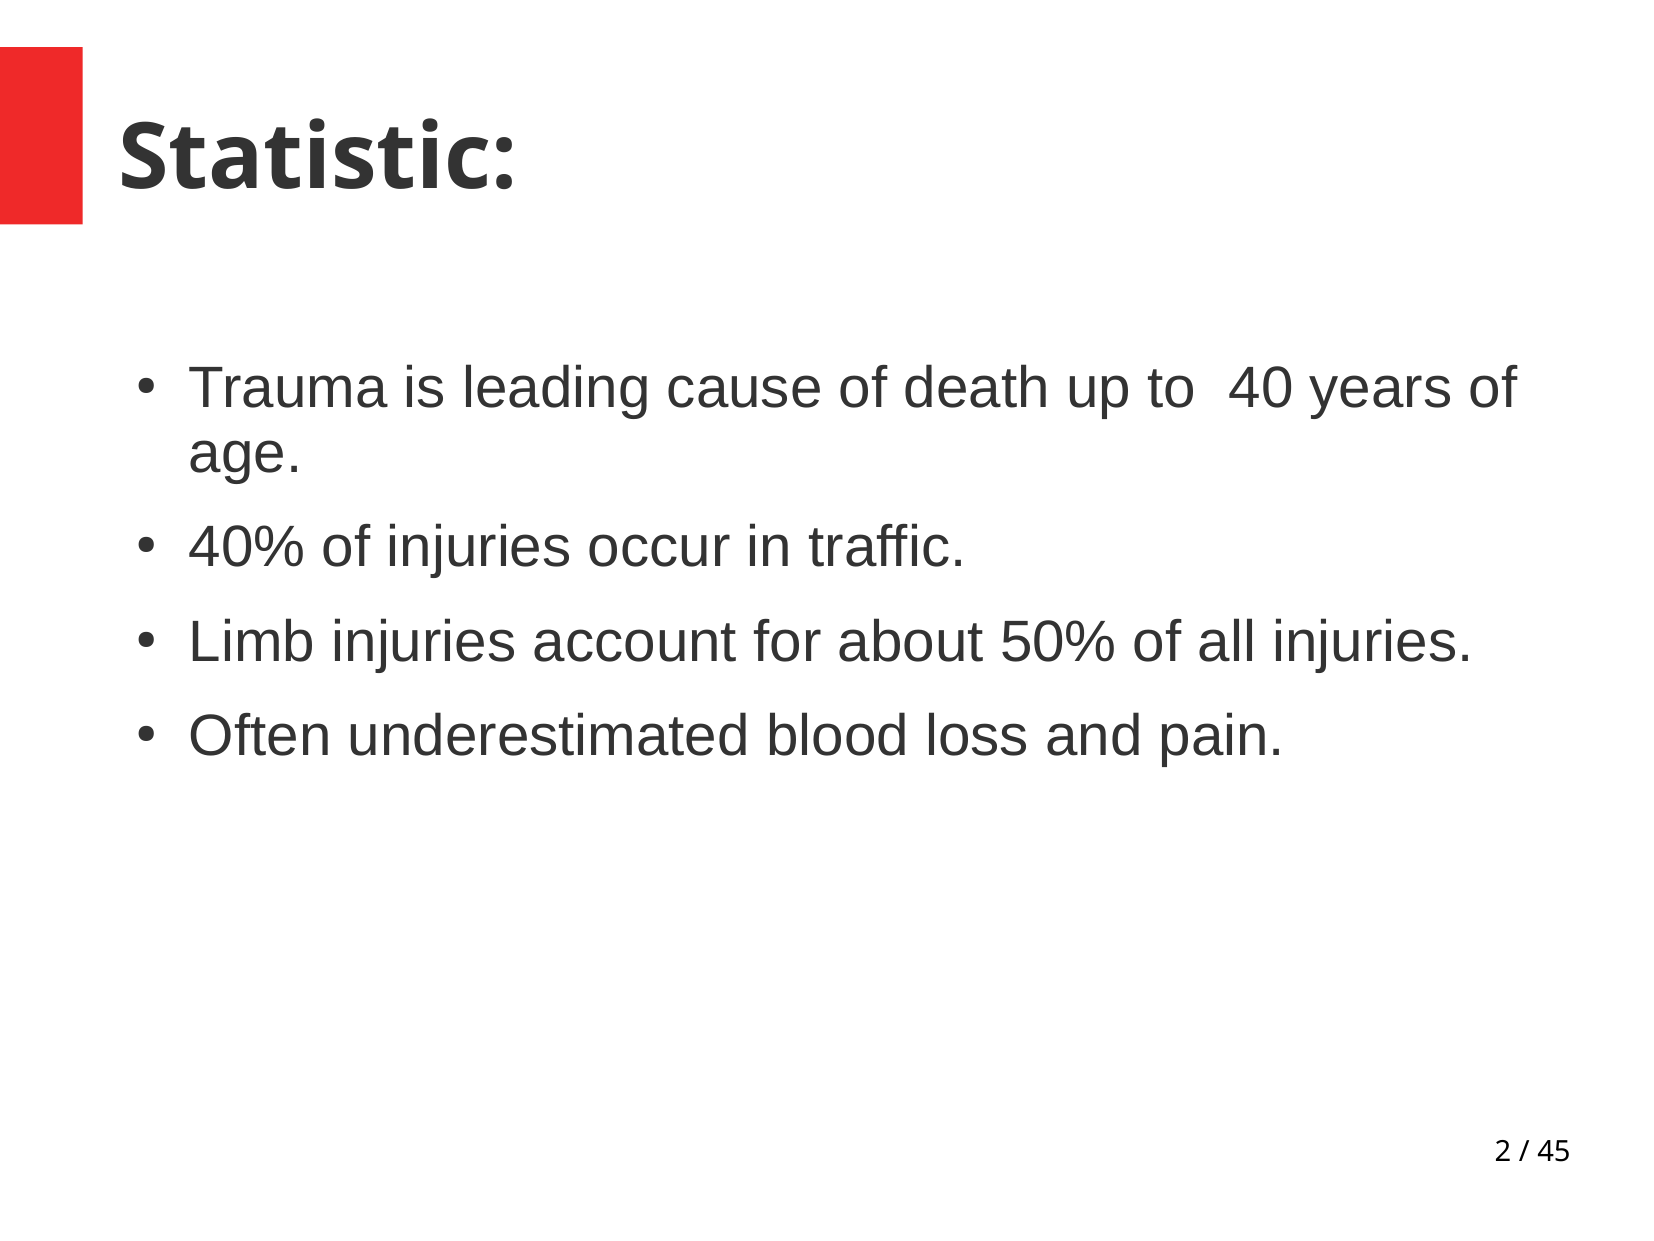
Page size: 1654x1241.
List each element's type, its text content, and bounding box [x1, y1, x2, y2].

list Trauma is leading cause of death up to 40 years of age. 40% of injuries occur in traffic. Limb injuries account for about 50% of all injuries. Often underestimated blood loss and pain. [118, 354, 1536, 1074]
title Statistic: [118, 49, 1571, 257]
